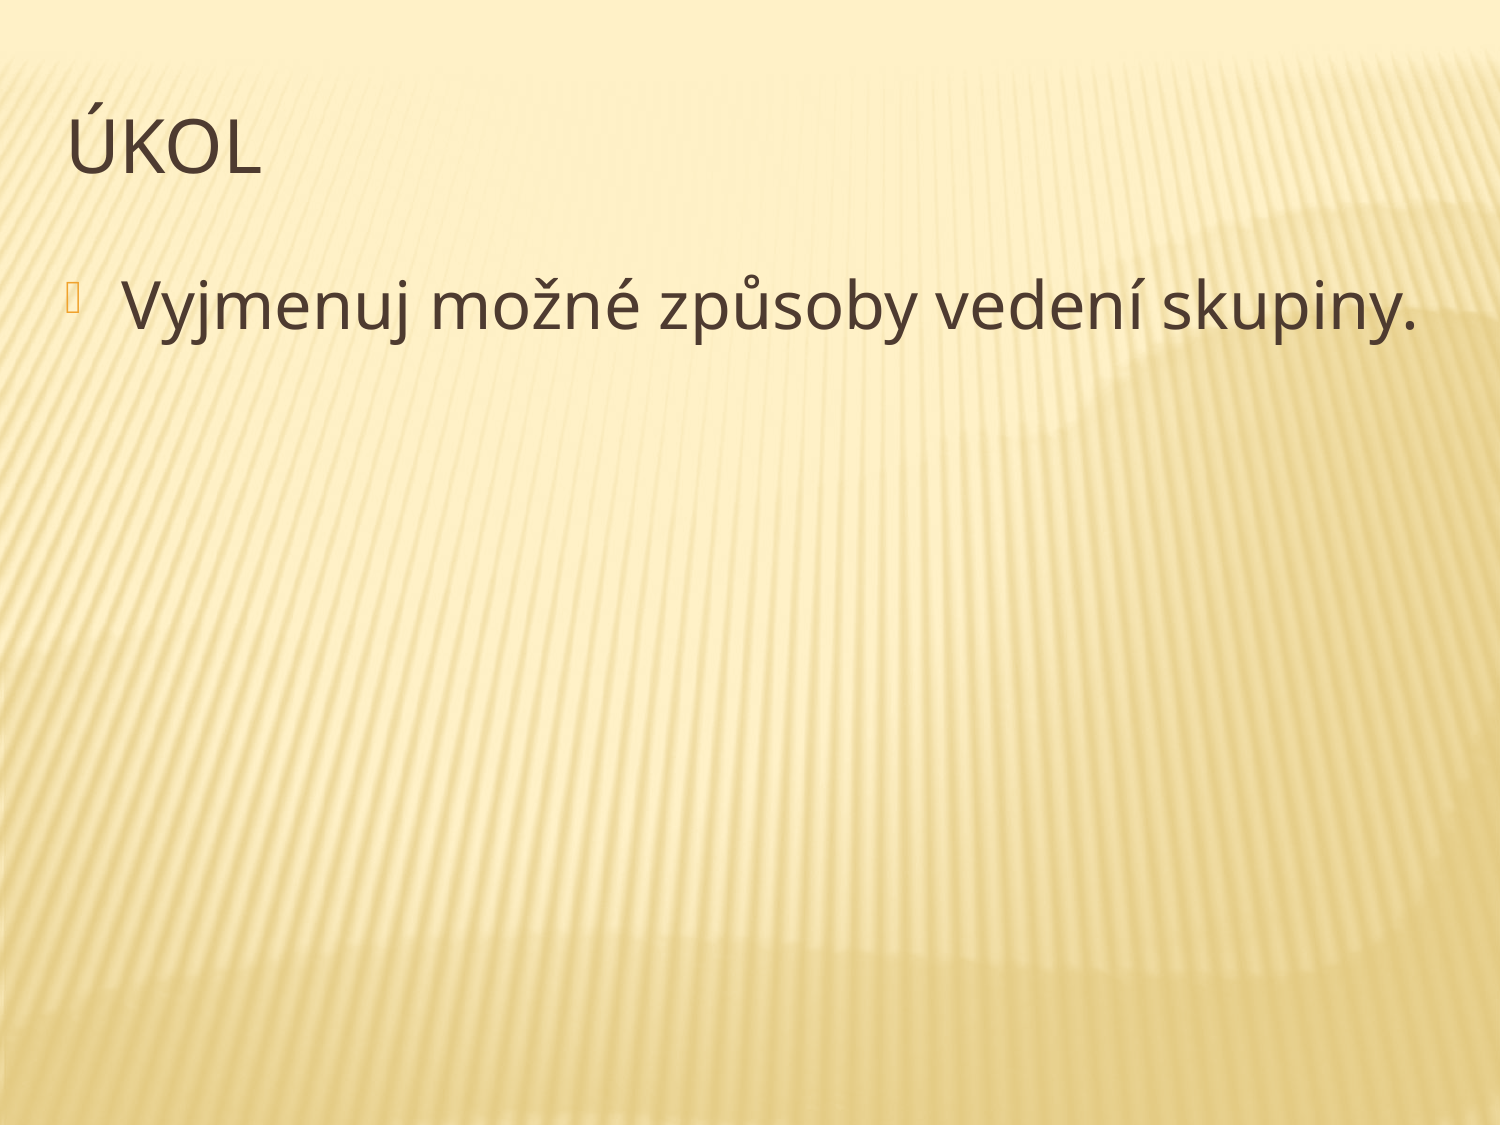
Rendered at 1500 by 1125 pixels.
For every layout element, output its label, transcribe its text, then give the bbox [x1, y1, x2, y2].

title Úkol [50, 75, 1476, 213]
list Vyjmenuj možné způsoby vedení skupiny. [50, 254, 1476, 998]
